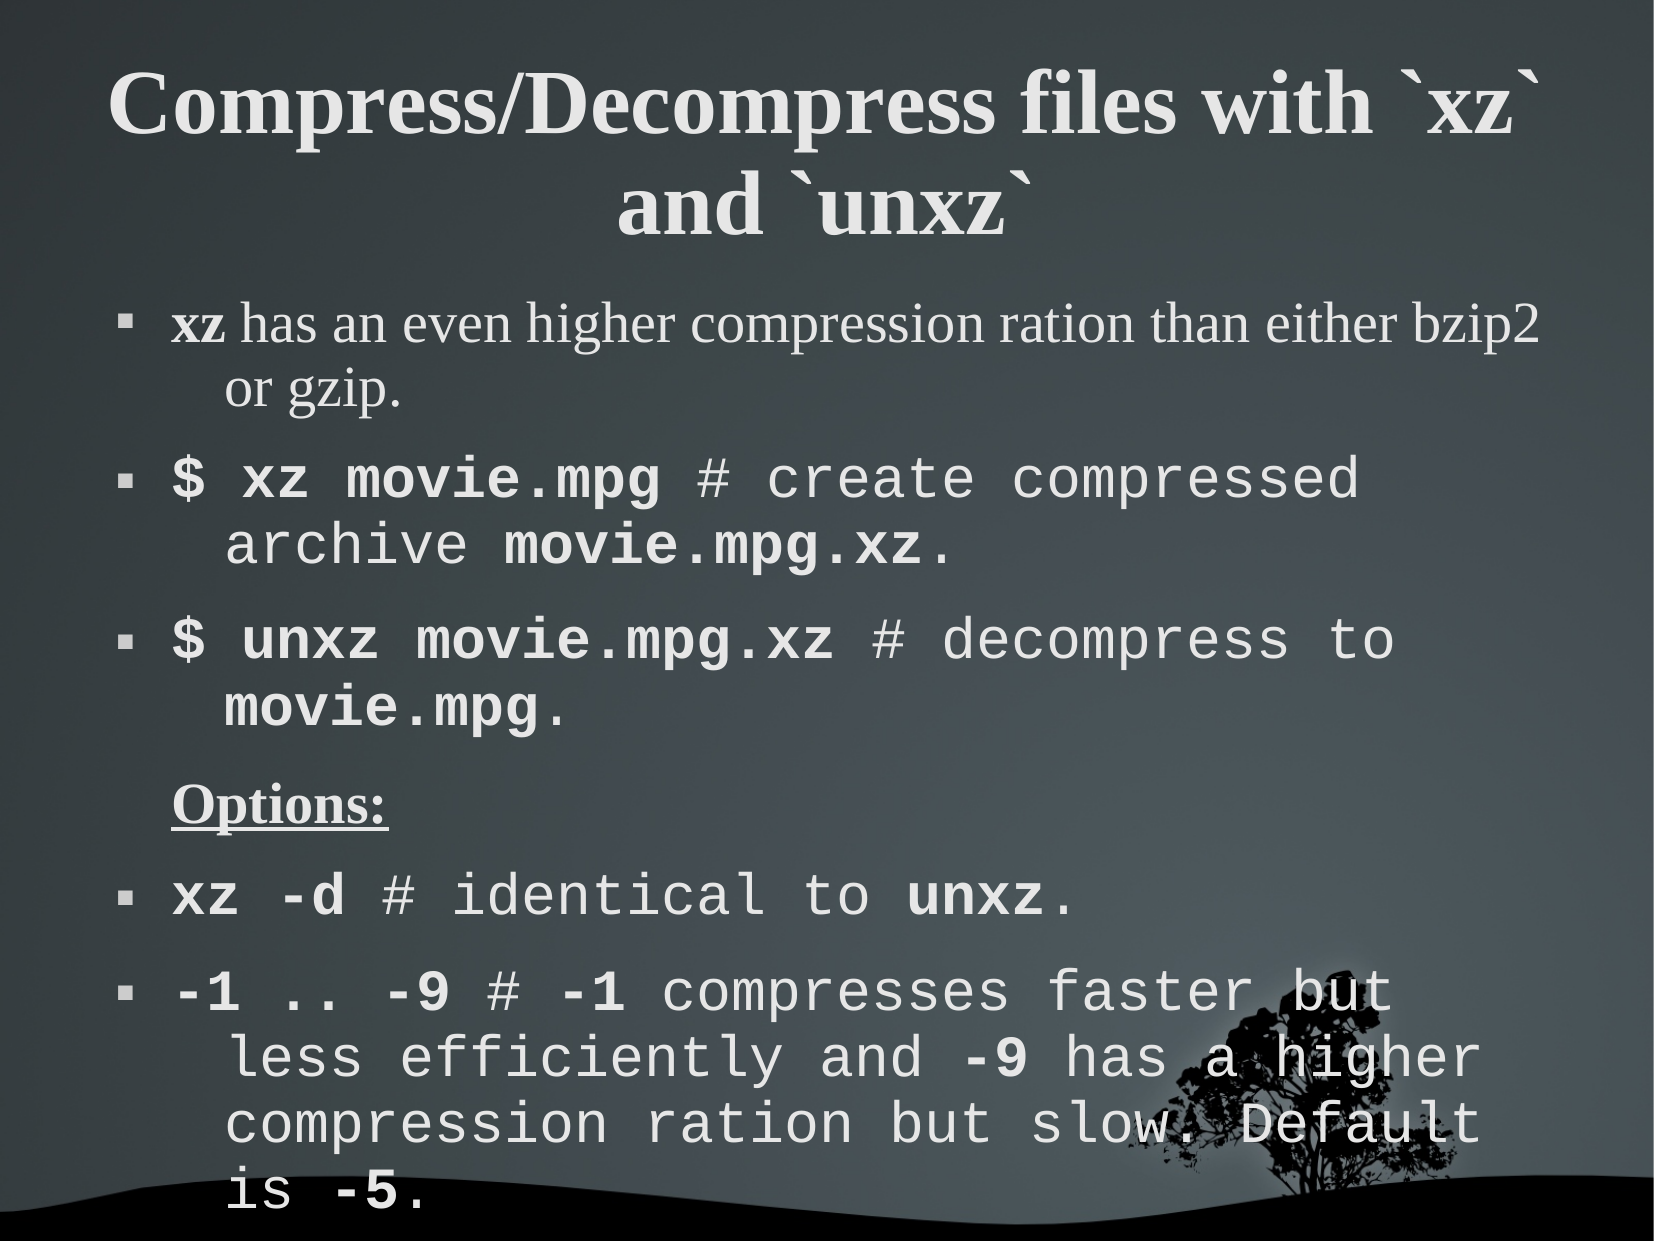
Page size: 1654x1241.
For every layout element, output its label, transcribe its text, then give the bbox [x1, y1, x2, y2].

title Compress/Decompress files with `xz` and `unxz` [82, 33, 1571, 273]
list xz has an even higher compression ration than either bzip2 or gzip. $ xz movie.mpg # create compressed archive movie.mpg.xz. $ unxz movie.mpg.xz # decompress to movie.mpg. Options: xz -d # identical to unxz. -1 .. -9 # -1 compresses faster but less efficiently and -9 has a higher compression ration but slow. Default is -5. [82, 290, 1571, 1241]
picture [0, 0, 1654, 1241]
